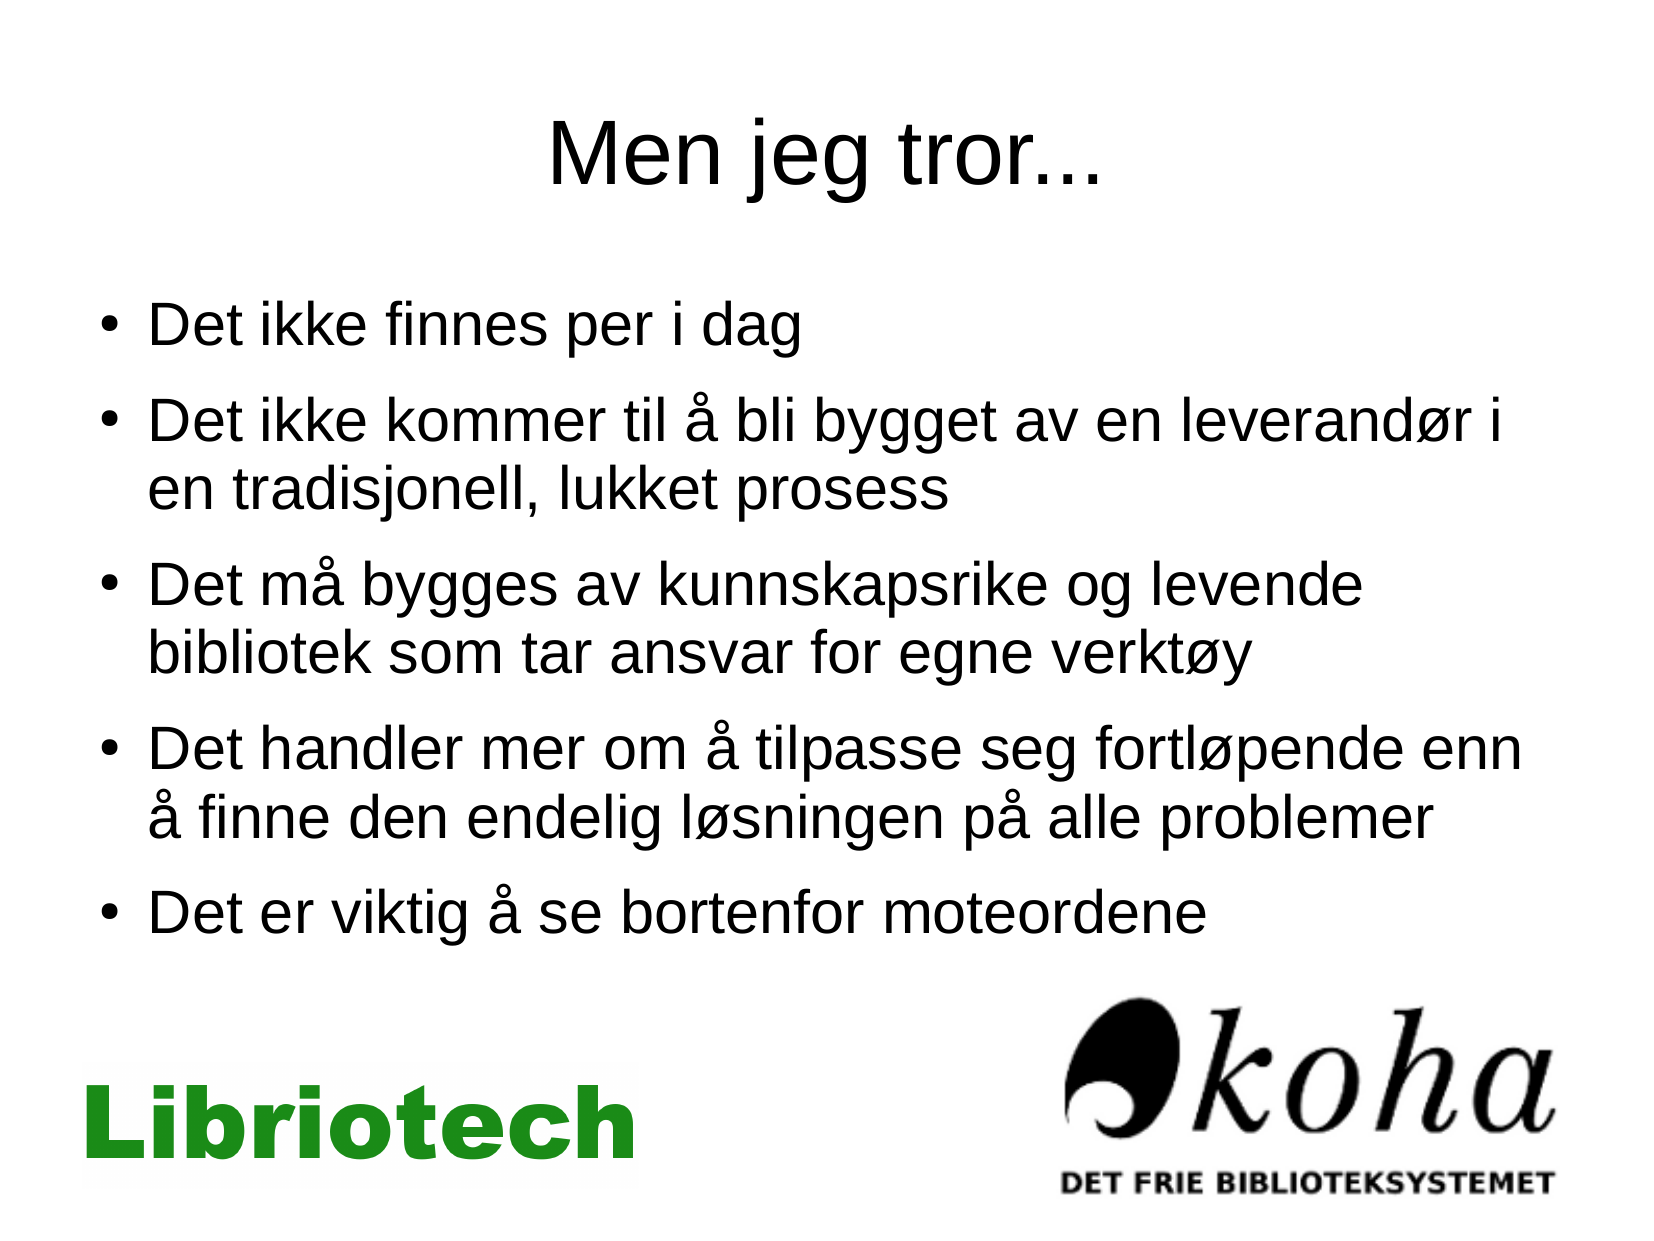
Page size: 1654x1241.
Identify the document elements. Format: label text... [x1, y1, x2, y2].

picture [82, 1062, 639, 1189]
list Det ikke finnes per i dag Det ikke kommer til å bli bygget av en leverandør i en tradisjonell, lukket prosess Det må bygges av kunnskapsrike og levende bibliotek som tar ansvar for egne verktøy Det handler mer om å tilpasse seg fortløpende enn å finne den endelig løsningen på alle problemer Det er viktig å se bortenfor moteordene [82, 290, 1571, 957]
picture [1051, 988, 1568, 1205]
title Men jeg tror... [82, 49, 1571, 257]
